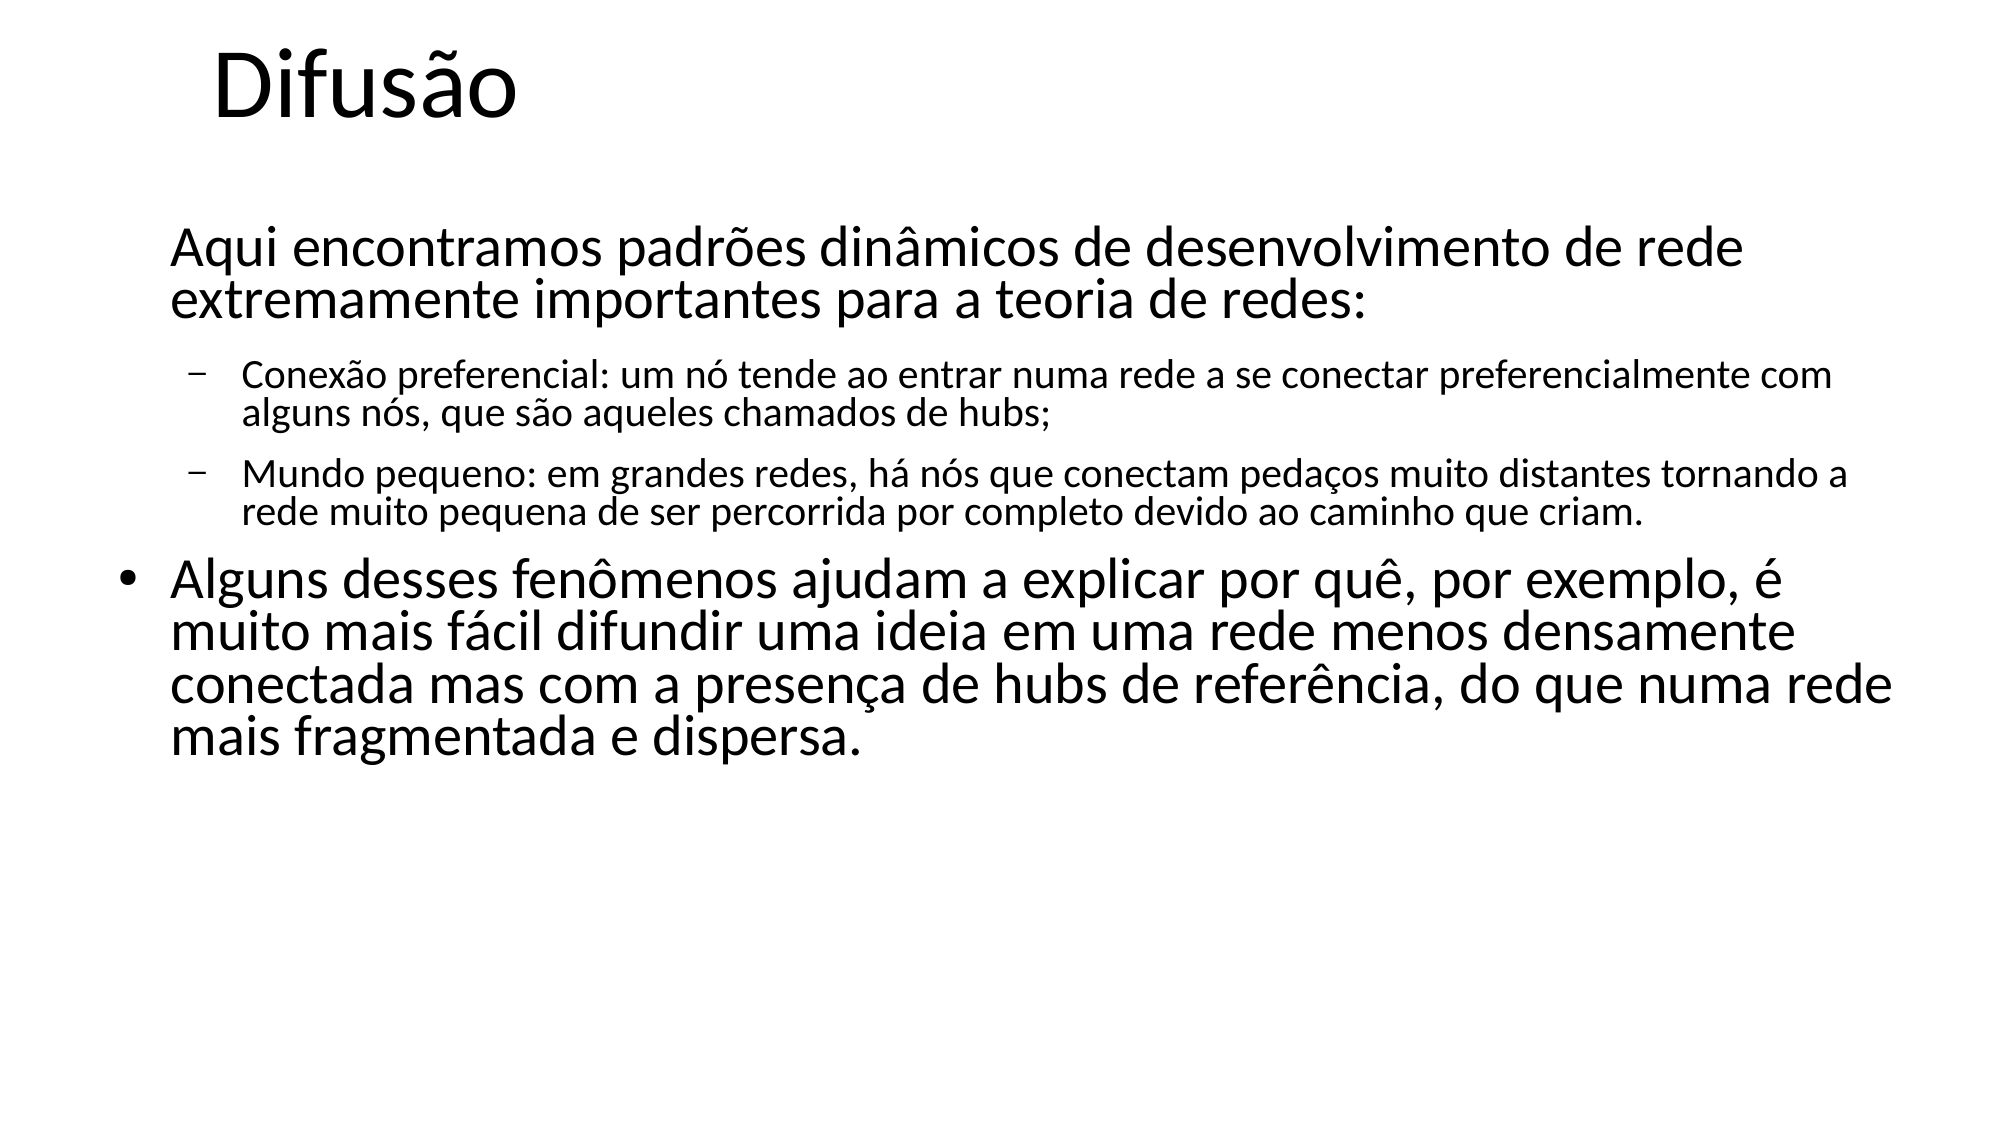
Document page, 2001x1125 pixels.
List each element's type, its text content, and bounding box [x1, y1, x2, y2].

list Aqui encontramos padrões dinâmicos de desenvolvimento de rede extremamente importantes para a teoria de redes: Conexão preferencial: um nó tende ao entrar numa rede a se conectar preferencialmente com alguns nós, que são aqueles chamados de hubs; Mundo pequeno: em grandes redes, há nós que conectam pedaços muito distantes tornando a rede muito pequena de ser percorrida por completo devido ao caminho que criam. Alguns desses fenômenos ajudam a explicar por quê, por exemplo, é muito mais fácil difundir uma ideia em uma rede menos densamente conectada mas com a presença de hubs de referência, do que numa rede mais fragmentada e dispersa. [99, 224, 1900, 1006]
title Difusão [212, 0, 1713, 224]
